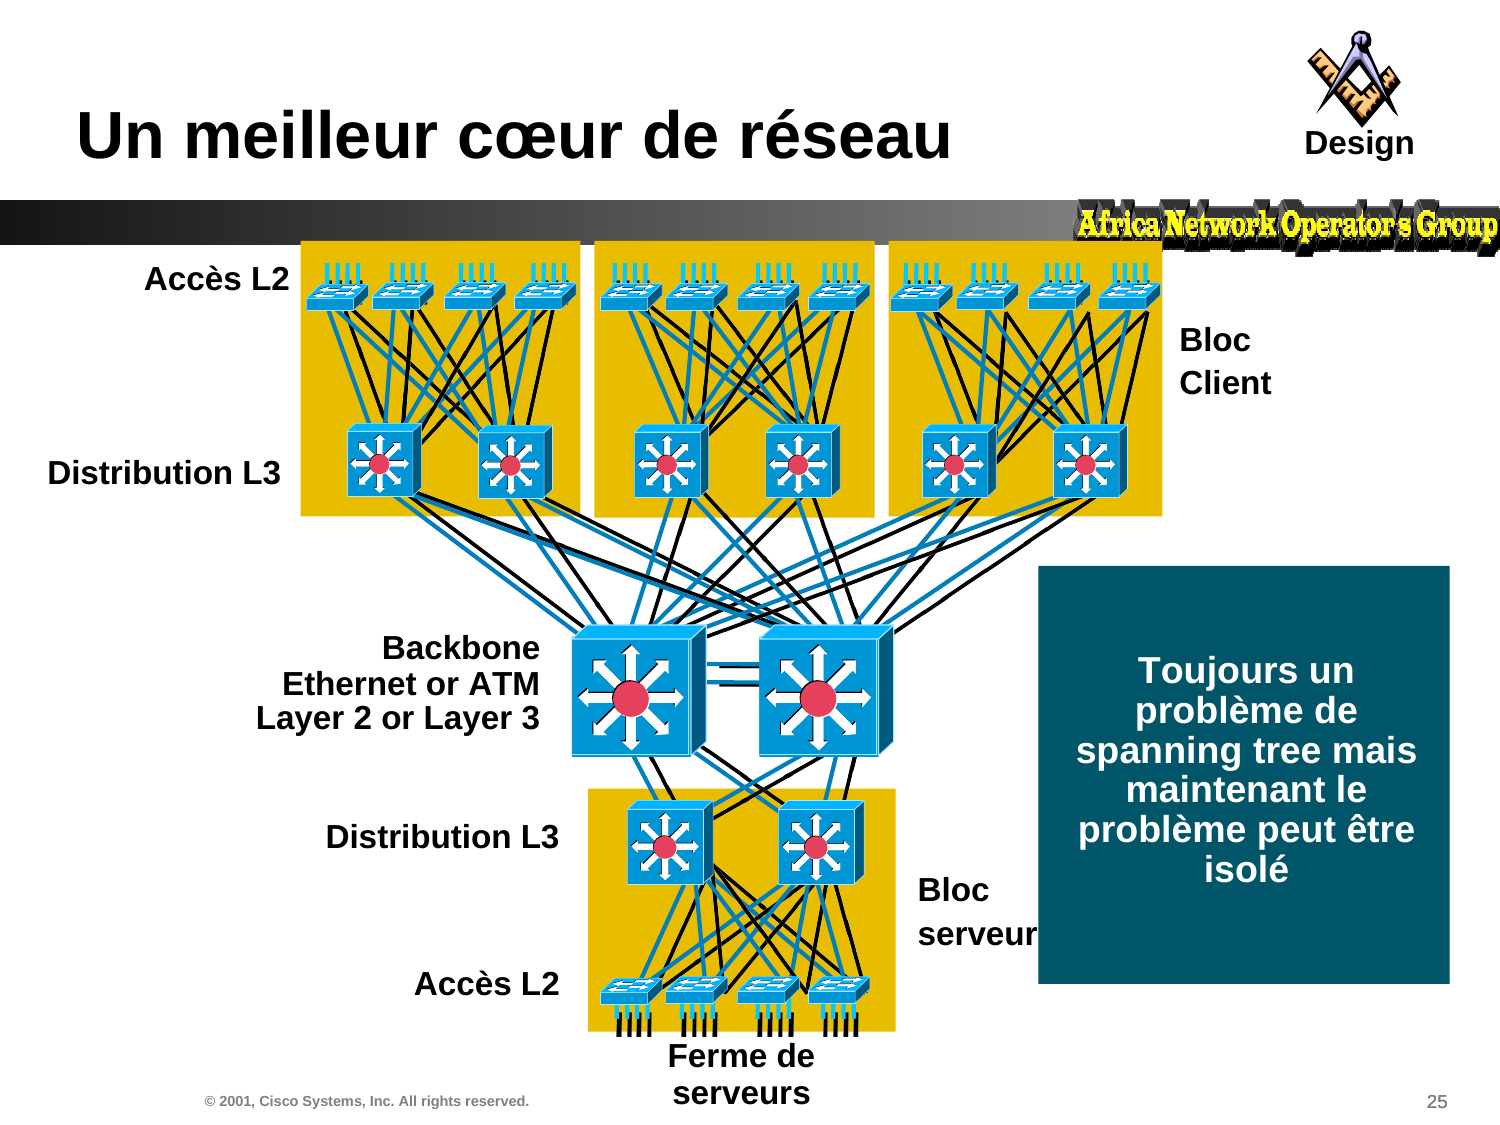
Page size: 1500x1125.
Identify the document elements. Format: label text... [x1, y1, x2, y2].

title Un meilleur cœur de réseau [62, 41, 1314, 180]
text_box [442, 358, 454, 376]
text_box [725, 943, 756, 983]
text_box [449, 393, 457, 403]
text_box [780, 927, 795, 943]
text_box [760, 793, 778, 807]
text_box [410, 368, 426, 386]
text_box [474, 378, 491, 415]
text_box [1099, 345, 1118, 402]
picture [1109, 293, 1124, 297]
picture [551, 283, 567, 287]
text_box [693, 345, 706, 358]
text_box [668, 498, 688, 518]
picture [665, 976, 679, 991]
text_box [742, 956, 774, 976]
picture [716, 976, 729, 1004]
picture [921, 424, 929, 498]
text_box [1067, 384, 1084, 419]
picture [759, 625, 769, 639]
text_box [348, 311, 388, 353]
text_box [812, 967, 825, 976]
picture [819, 986, 833, 991]
picture [1070, 180, 1500, 275]
text_box [650, 311, 689, 344]
text_box [654, 788, 671, 800]
text_box [981, 372, 997, 424]
picture [844, 284, 860, 288]
text_box [300, 240, 581, 517]
text_box [697, 498, 723, 518]
text_box [1011, 498, 1066, 517]
text_box [633, 311, 683, 424]
text_box [756, 368, 767, 380]
picture [737, 283, 751, 297]
text_box [594, 240, 875, 518]
picture [346, 423, 354, 497]
text_box [846, 1004, 853, 1031]
picture [408, 283, 424, 288]
text_box [484, 310, 497, 346]
picture [702, 977, 718, 981]
picture [784, 815, 848, 879]
text_box [657, 328, 688, 390]
text_box [803, 311, 830, 338]
text_box [718, 900, 731, 926]
text_box [714, 798, 778, 899]
text_box [630, 1005, 636, 1031]
text_box [694, 311, 708, 346]
text_box [987, 318, 1001, 364]
picture [1038, 293, 1054, 297]
picture [1307, 29, 1402, 118]
text_box [1035, 365, 1047, 382]
picture [778, 800, 787, 807]
text_box [888, 240, 1163, 517]
text_box [1046, 414, 1060, 424]
text_box [791, 990, 823, 1031]
text_box [689, 356, 705, 416]
text_box [1053, 344, 1075, 379]
text_box [1081, 352, 1093, 371]
picture [1120, 424, 1129, 498]
picture [737, 976, 751, 991]
text_box [450, 310, 479, 363]
text_box [729, 882, 752, 904]
picture [748, 986, 763, 991]
text_box [1038, 565, 1450, 984]
text_box [784, 311, 798, 335]
text_box [826, 1004, 833, 1031]
text_box [808, 407, 815, 424]
text_box [503, 310, 531, 350]
text_box [771, 1004, 778, 1031]
text_box [414, 310, 443, 360]
text_box [411, 333, 435, 377]
text_box [765, 348, 785, 372]
picture [636, 977, 651, 983]
text_box [482, 310, 488, 318]
picture [701, 424, 710, 498]
picture [967, 293, 982, 297]
text_box [535, 310, 542, 317]
picture [938, 284, 954, 312]
text_box [753, 393, 785, 421]
text_box [422, 418, 516, 517]
text_box Distribution L3 [270, 812, 572, 862]
picture [1004, 296, 1019, 310]
picture [832, 424, 841, 498]
text_box [645, 885, 694, 978]
text_box [772, 935, 793, 965]
picture [480, 283, 496, 287]
text_box [967, 421, 1053, 517]
picture [571, 624, 591, 631]
text_box [768, 917, 779, 927]
text_box [1035, 405, 1045, 413]
text_box [528, 500, 562, 517]
text_box [588, 788, 681, 1032]
text_box [763, 945, 789, 976]
text_box [683, 963, 702, 976]
text_box [1128, 310, 1145, 327]
text_box [704, 936, 717, 953]
text_box [1007, 412, 1038, 448]
text_box [764, 380, 795, 417]
text_box [795, 953, 809, 986]
text_box [393, 352, 405, 369]
text_box [742, 384, 751, 392]
text_box [754, 932, 765, 946]
text_box [1049, 388, 1060, 401]
text_box [433, 371, 446, 390]
text_box [949, 341, 980, 412]
text_box [986, 359, 998, 375]
picture [371, 282, 385, 310]
picture [713, 283, 729, 311]
text_box [465, 394, 490, 425]
text_box [765, 498, 795, 518]
text_box [733, 361, 746, 375]
picture [514, 282, 528, 297]
picture [383, 292, 397, 297]
picture [890, 284, 903, 298]
text_box [700, 885, 715, 937]
picture [316, 294, 332, 298]
text_box [1059, 367, 1078, 391]
text_box [1043, 318, 1072, 370]
text_box [714, 791, 750, 815]
text_box [754, 906, 763, 913]
picture [443, 282, 457, 310]
picture [785, 283, 801, 311]
picture [677, 986, 691, 991]
text_box [428, 386, 439, 399]
picture [600, 283, 612, 297]
picture [807, 976, 821, 1004]
picture [771, 437, 826, 492]
text_box [799, 942, 811, 956]
text_box [715, 391, 745, 425]
picture [455, 293, 469, 297]
picture [483, 438, 538, 493]
text_box [748, 377, 757, 386]
picture [1146, 296, 1161, 310]
text_box [924, 319, 976, 424]
text_box [671, 788, 737, 801]
picture [460, 287, 490, 293]
text_box Bloc serveur [904, 867, 1052, 995]
text_box Distribution L3 [4, 448, 294, 498]
text_box [762, 925, 772, 935]
text_box [806, 325, 827, 381]
text_box [786, 903, 802, 932]
text_box [409, 396, 433, 423]
picture [648, 283, 663, 311]
text_box [1004, 342, 1028, 383]
text_box [1026, 378, 1038, 394]
picture [492, 282, 507, 310]
text_box [750, 311, 779, 353]
text_box [1077, 321, 1090, 354]
picture [633, 815, 697, 879]
picture [530, 286, 560, 293]
text_box [671, 909, 699, 961]
picture [420, 282, 435, 310]
text_box [774, 364, 792, 399]
text_box [911, 498, 955, 517]
picture [774, 284, 789, 288]
text_box [707, 369, 721, 397]
text_box [817, 915, 837, 966]
text_box [710, 358, 726, 373]
picture [927, 437, 982, 492]
text_box [695, 1004, 702, 1031]
text_box [710, 400, 779, 518]
text_box [998, 400, 1026, 436]
text_box [1084, 368, 1101, 424]
picture [636, 283, 652, 288]
text_box [456, 381, 467, 396]
picture [856, 283, 871, 311]
picture [388, 286, 418, 293]
text_box [769, 788, 825, 800]
text_box [948, 499, 974, 517]
text_box [815, 955, 840, 976]
text_box [1107, 320, 1143, 424]
picture [306, 284, 319, 298]
text_box [1045, 380, 1052, 388]
picture [821, 800, 865, 886]
text_box [992, 310, 1007, 325]
text_box Ferme de serveurs [597, 1031, 886, 1119]
picture [807, 283, 821, 311]
picture [1098, 282, 1112, 297]
picture [1043, 287, 1074, 293]
text_box [788, 332, 800, 352]
picture [600, 978, 613, 992]
picture [640, 437, 695, 492]
picture [342, 285, 357, 289]
picture [765, 424, 773, 432]
text_box [442, 400, 452, 410]
picture [1002, 282, 1019, 288]
picture [322, 288, 351, 295]
picture [665, 283, 679, 297]
text_box [640, 1005, 647, 1031]
text_box [514, 310, 550, 425]
text_box [332, 311, 383, 423]
text_box [839, 788, 896, 1032]
text_box [836, 1004, 843, 1031]
picture [697, 685, 708, 758]
text_box [460, 335, 482, 372]
picture [927, 284, 943, 289]
text_box Backbone Ethernet or ATM Layer 2 or Layer 3 [242, 624, 555, 744]
text_box [452, 374, 459, 383]
text_box [941, 320, 981, 361]
text_box [401, 497, 433, 517]
text_box [407, 381, 420, 414]
picture [650, 978, 663, 1005]
text_box [355, 331, 387, 408]
text_box Bloc Client [1167, 317, 1387, 443]
text_box Accès L2 [310, 959, 572, 1009]
picture [627, 800, 636, 809]
text_box [650, 989, 681, 1031]
text_box [1042, 398, 1050, 407]
picture [856, 976, 871, 1004]
picture [352, 436, 408, 491]
text_box [511, 499, 533, 517]
text_box [1007, 321, 1036, 367]
text_box [663, 949, 700, 984]
picture [1028, 282, 1044, 297]
picture [824, 981, 854, 987]
text_box [997, 432, 1011, 454]
text_box [1021, 392, 1031, 403]
text_box [801, 498, 818, 518]
text_box [488, 343, 500, 365]
picture [1076, 296, 1091, 310]
picture [579, 646, 682, 749]
text_box [705, 408, 720, 424]
picture [562, 282, 577, 310]
text_box [828, 788, 844, 800]
text_box [1003, 375, 1018, 391]
picture [525, 292, 539, 297]
text_box [619, 1005, 627, 1031]
text_box [721, 922, 739, 941]
text_box [1096, 319, 1124, 357]
text_box Design [1292, 118, 1428, 168]
text_box [452, 410, 478, 437]
text_box [1049, 498, 1088, 517]
text_box [729, 373, 739, 383]
text_box [826, 886, 858, 976]
text_box [740, 914, 750, 925]
text_box [466, 360, 485, 386]
text_box [785, 506, 801, 518]
text_box [491, 362, 509, 425]
text_box [394, 310, 408, 356]
text_box [791, 349, 809, 415]
text_box [540, 499, 576, 517]
picture [1058, 437, 1114, 492]
text_box [706, 381, 732, 412]
text_box [801, 887, 820, 945]
text_box [1000, 387, 1013, 417]
picture [956, 282, 971, 297]
text_box [762, 886, 788, 907]
text_box Toujours un problème de spanning tree mais maintenant le problème peut être isolé [1055, 645, 1438, 897]
text_box [760, 329, 782, 360]
text_box [388, 366, 404, 423]
text_box [760, 1004, 767, 1031]
text_box [714, 311, 743, 351]
text_box [715, 983, 757, 1031]
text_box [1073, 310, 1087, 328]
text_box [715, 872, 721, 881]
text_box [711, 327, 735, 365]
text_box [705, 1004, 712, 1031]
picture [792, 976, 801, 1004]
text_box [1058, 400, 1081, 424]
text_box Accès L2 [40, 254, 302, 304]
text_box [687, 501, 707, 518]
text_box [684, 1004, 692, 1031]
picture [767, 646, 870, 749]
picture [545, 425, 554, 499]
text_box [506, 336, 525, 395]
text_box [722, 933, 746, 964]
picture [710, 808, 714, 882]
text_box [815, 311, 850, 424]
picture [634, 424, 641, 432]
text_box [716, 885, 742, 914]
picture [702, 284, 717, 288]
text_box [742, 349, 753, 364]
text_box [706, 951, 719, 976]
text_box [422, 502, 462, 517]
picture [844, 976, 860, 982]
text_box [747, 925, 755, 933]
picture [988, 433, 997, 498]
picture [354, 297, 369, 311]
text_box [925, 312, 936, 322]
text_box [422, 408, 444, 438]
text_box [774, 887, 805, 919]
text_box [781, 1004, 788, 1031]
picture [877, 624, 895, 758]
